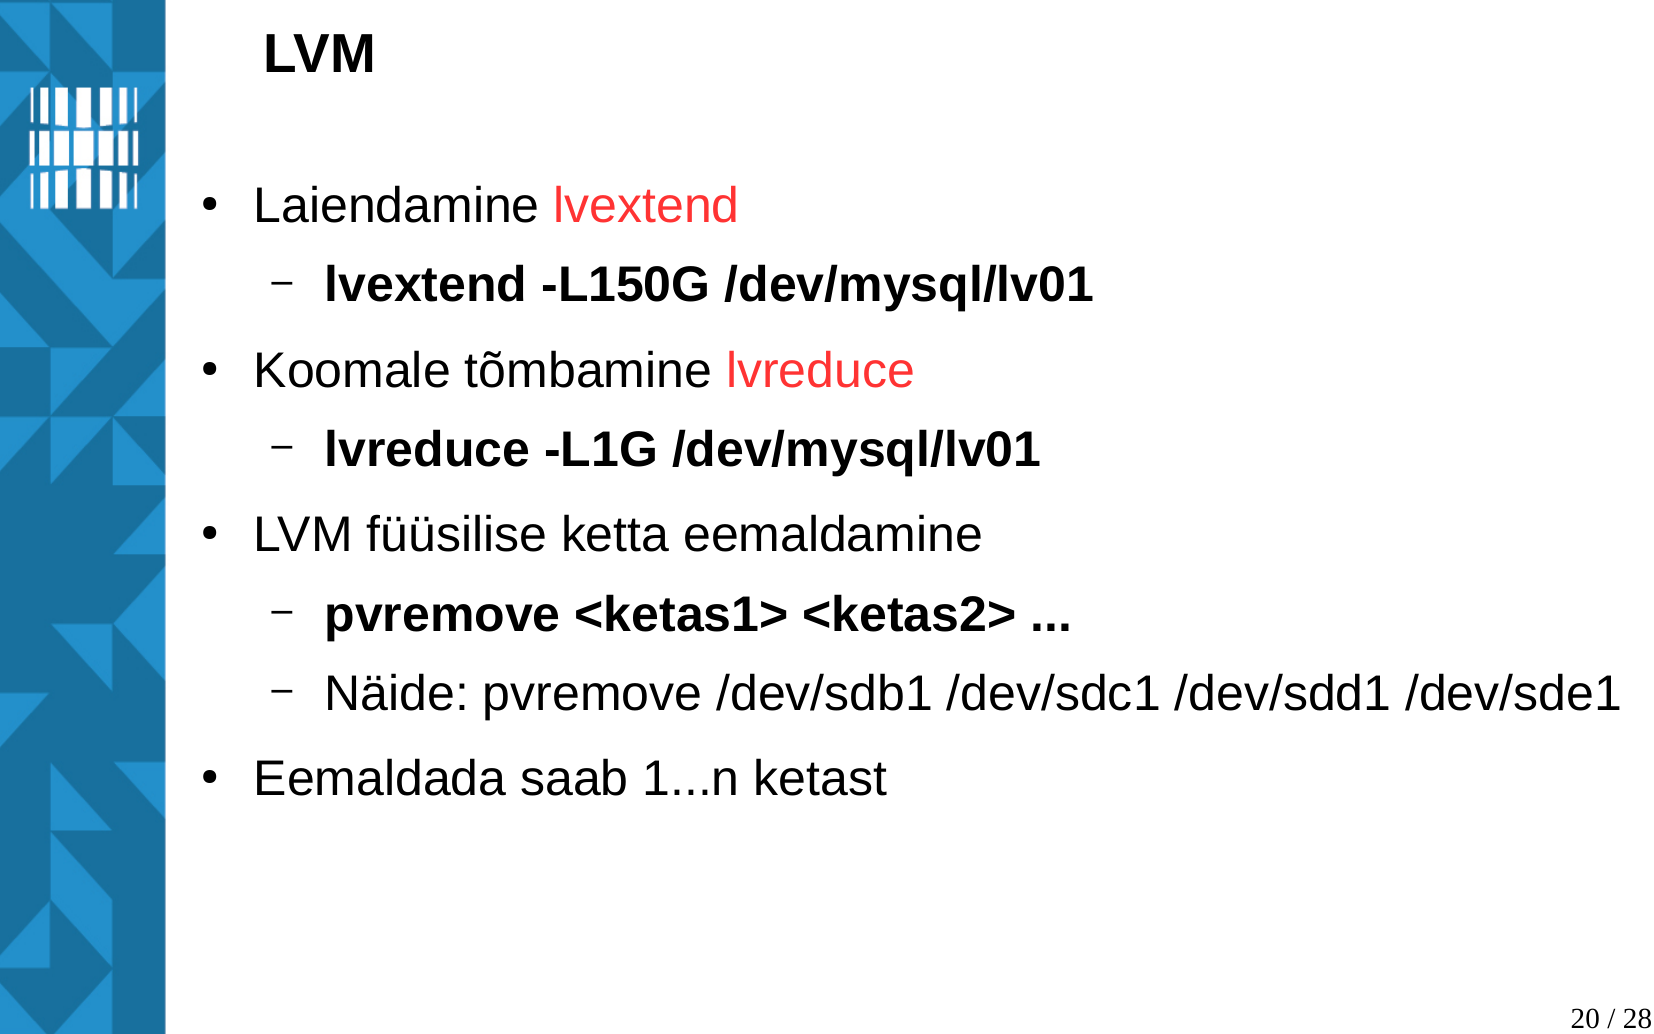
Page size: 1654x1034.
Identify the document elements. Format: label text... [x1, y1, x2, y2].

list Laiendamine lvextend lvextend -L150G /dev/mysql/lv01 Koomale tõmbamine lvreduce lvreduce -L1G /dev/mysql/lv01 LVM füüsilise ketta eemaldamine pvremove <ketas1> <ketas2> ... Näide: pvremove /dev/sdb1 /dev/sdc1 /dev/sdd1 /dev/sde1 Eemaldada saab 1...n ketast [183, 177, 1625, 945]
title LVM [263, 11, 1575, 95]
